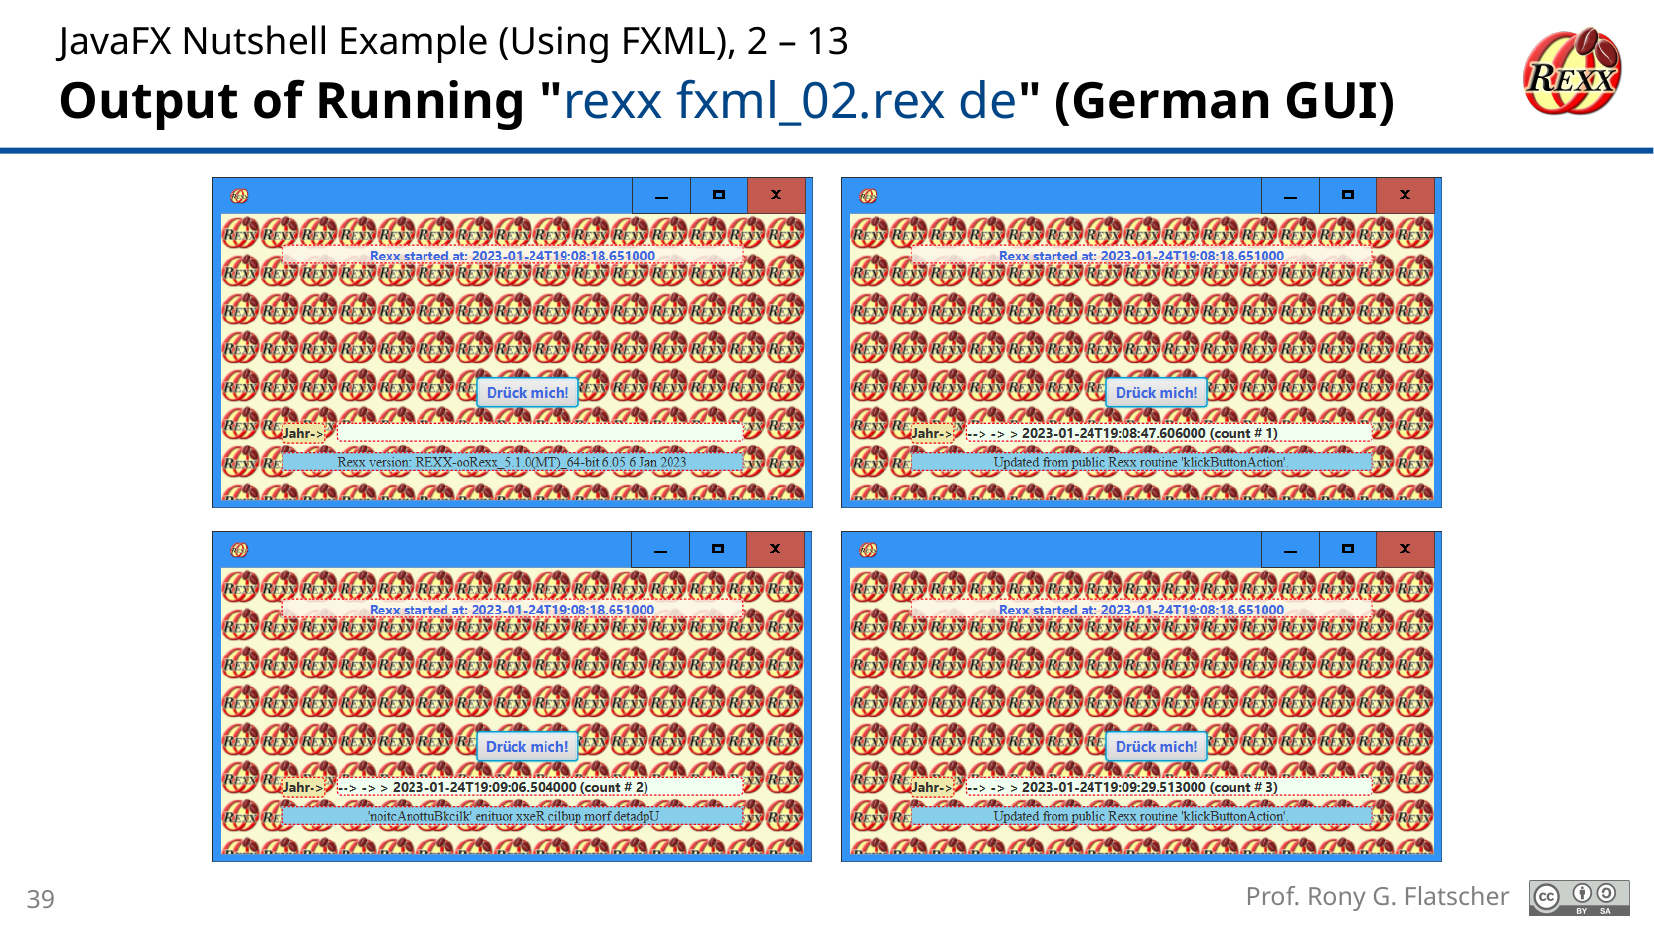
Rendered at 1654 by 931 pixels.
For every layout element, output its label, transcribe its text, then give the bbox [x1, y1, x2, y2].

picture [841, 531, 1442, 862]
picture [841, 177, 1442, 508]
picture [212, 531, 812, 862]
title JavaFX Nutshell Example (Using FXML), 2 – 13 Output of Running "rexx fxml_02.rex de" (German GUI) [0, 0, 1625, 148]
picture [212, 177, 813, 508]
